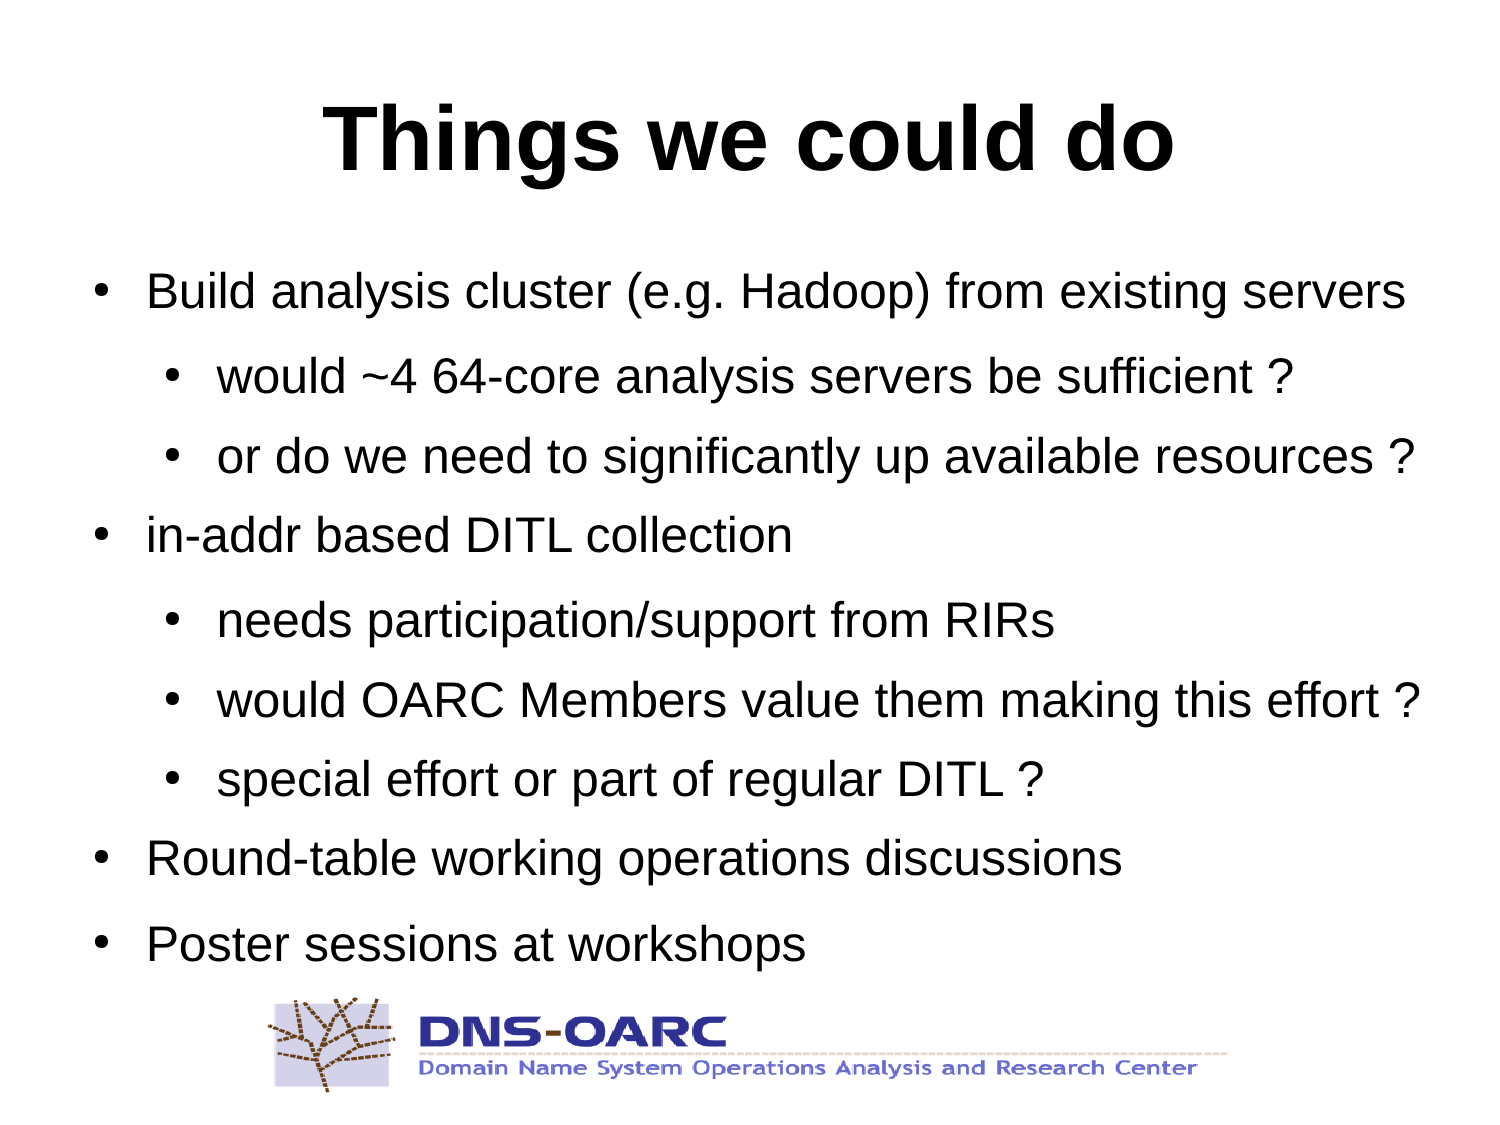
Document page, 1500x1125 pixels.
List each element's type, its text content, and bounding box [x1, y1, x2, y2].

picture [214, 991, 1259, 1099]
list Build analysis cluster (e.g. Hadoop) from existing servers would ~4 64-core analysis servers be sufficient ? or do we need to significantly up available resources ? in-addr based DITL collection needs participation/support from RIRs would OARC Members value them making this effort ? special effort or part of regular DITL ? Round-table working operations discussions Poster sessions at workshops [75, 263, 1425, 916]
title Things we could do [75, 44, 1425, 233]
